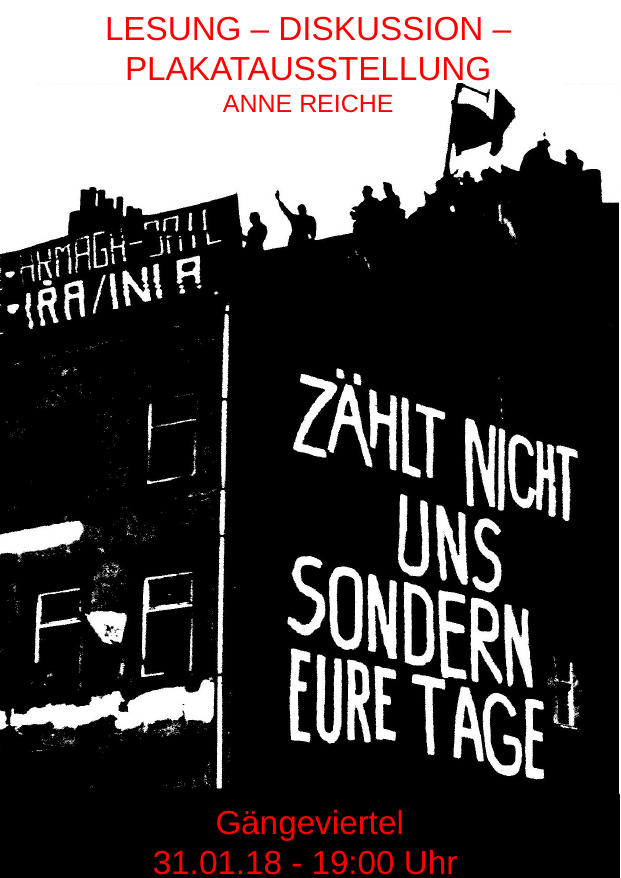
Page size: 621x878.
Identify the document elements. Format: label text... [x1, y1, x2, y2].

text_box LESUNG – DISKUSSION – PLAKATAUSSTELLUNG ANNE REICHE [0, 0, 619, 155]
text_box Gängeviertel 31.01.18 - 19:00 Uhr [0, 794, 620, 878]
picture [0, 155, 619, 794]
